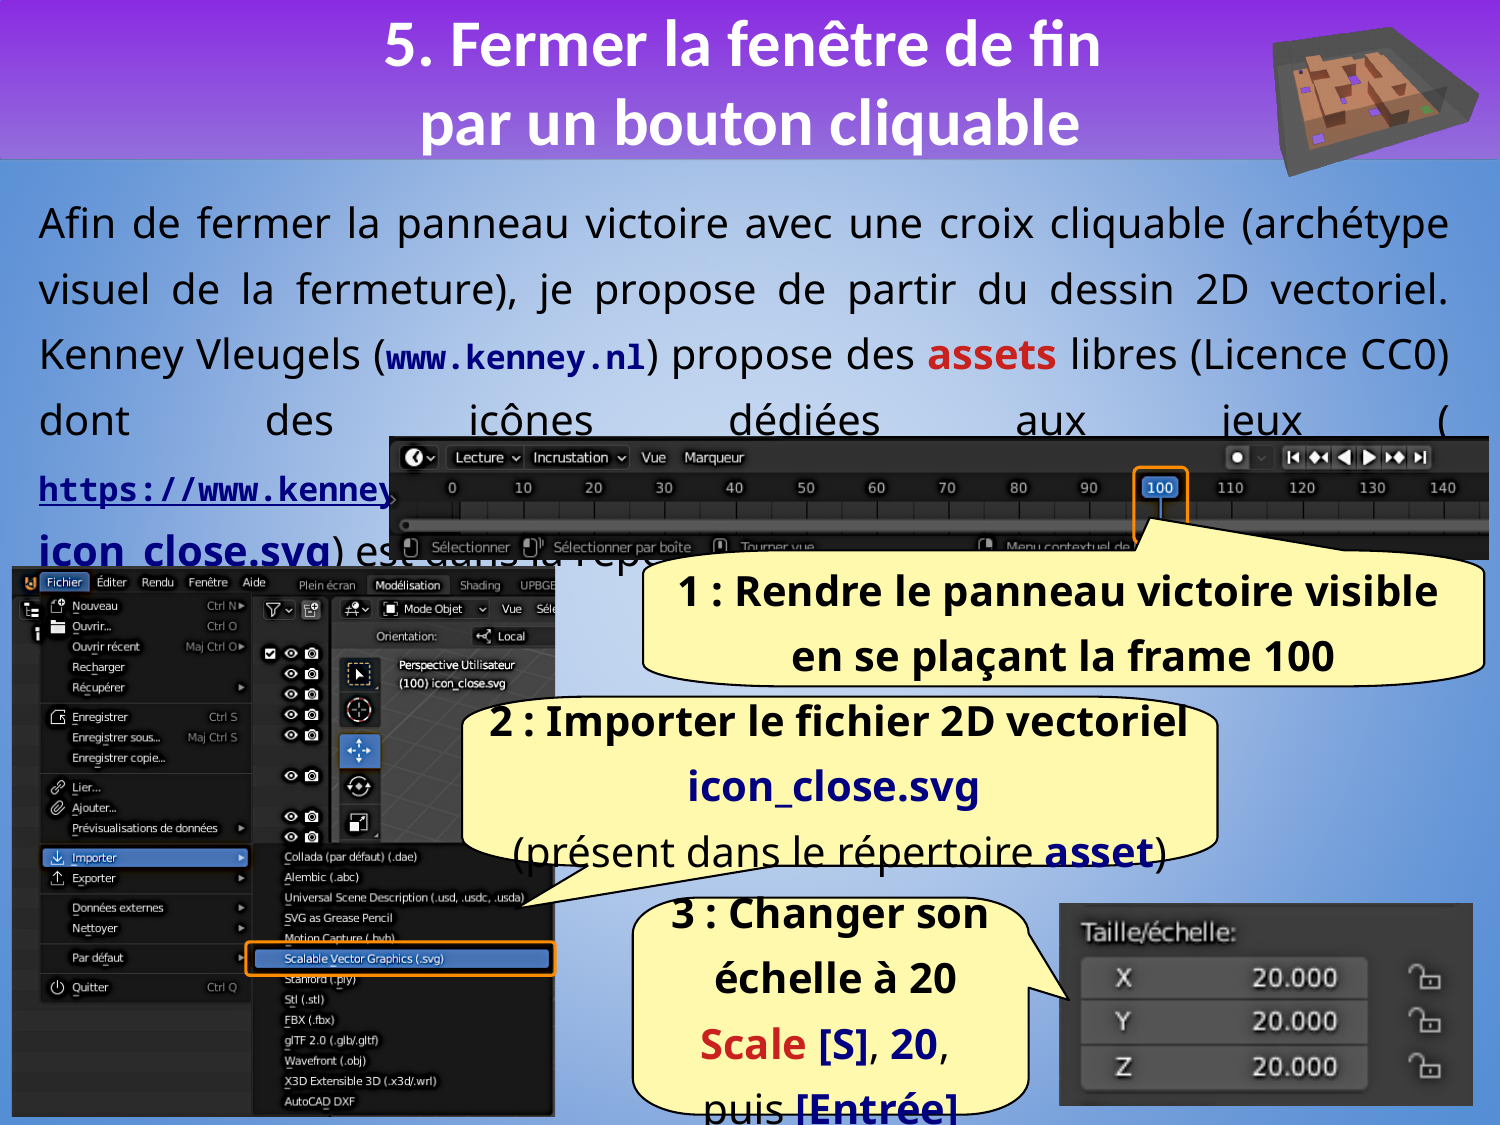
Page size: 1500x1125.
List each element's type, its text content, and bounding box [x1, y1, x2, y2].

picture [0, 27, 1500, 1125]
text_box 5. Fermer la fenêtre de fin par un bouton cliquable [0, 0, 1500, 159]
text_box 2 : Importer le fichier 2D vectoriel icon_close.svg (présent dans le répertoire asset) [462, 696, 1218, 909]
picture [735, 1115, 746, 1121]
text_box Afin de fermer la panneau victoire avec une croix cliquable (archétype visuel de la fermeture), je propose de partir du dessin 2D vectoriel. Kenney Vleugels (www.kenney.nl) propose des assets libres (Licence CC0) dont des icônes dédiées aux jeux (https://www.kenney.nl/assets/game-icons). L’icône de la croix (fichier icon_close.svg) est dans la répertoire asset du tutoriel. [23, 178, 1465, 434]
text_box 1 : Rendre le panneau victoire visible en se plaçant la frame 100 [643, 517, 1485, 687]
picture [709, 1115, 798, 1125]
picture [803, 1115, 951, 1125]
text_box 3 : Changer son échelle à 20 Scale [S], 20, puis [Entrée] [632, 897, 1069, 1115]
picture [709, 1115, 721, 1121]
